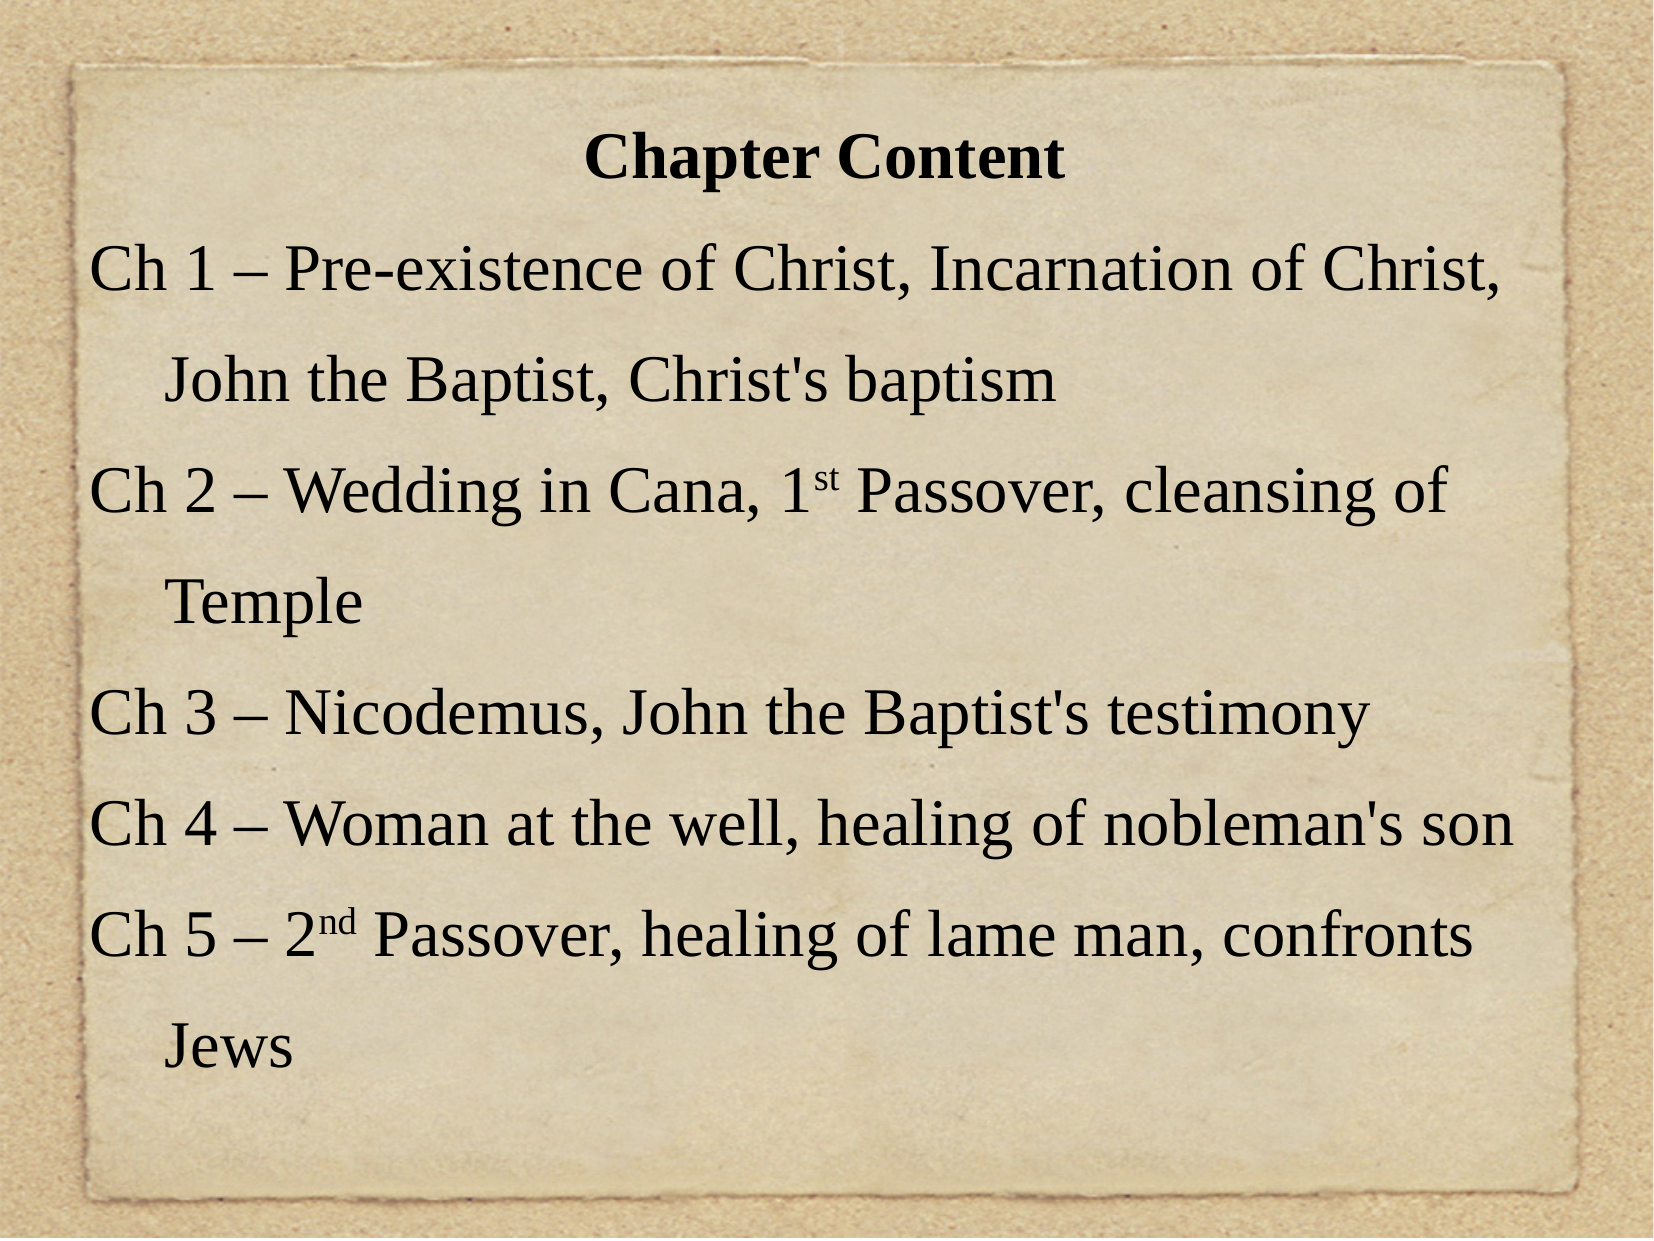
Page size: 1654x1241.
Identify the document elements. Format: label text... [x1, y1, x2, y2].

picture [0, 0, 1654, 1238]
text_box Chapter Content Ch 1 – Pre-existence of Christ, Incarnation of Christ, John the Baptist, Christ's baptism Ch 2 – Wedding in Cana, 1st Passover, cleansing of Temple Ch 3 – Nicodemus, John the Baptist's testimony Ch 4 – Woman at the well, healing of nobleman's son Ch 5 – 2nd Passover, healing of lame man, confronts Jews [75, 75, 1576, 1173]
